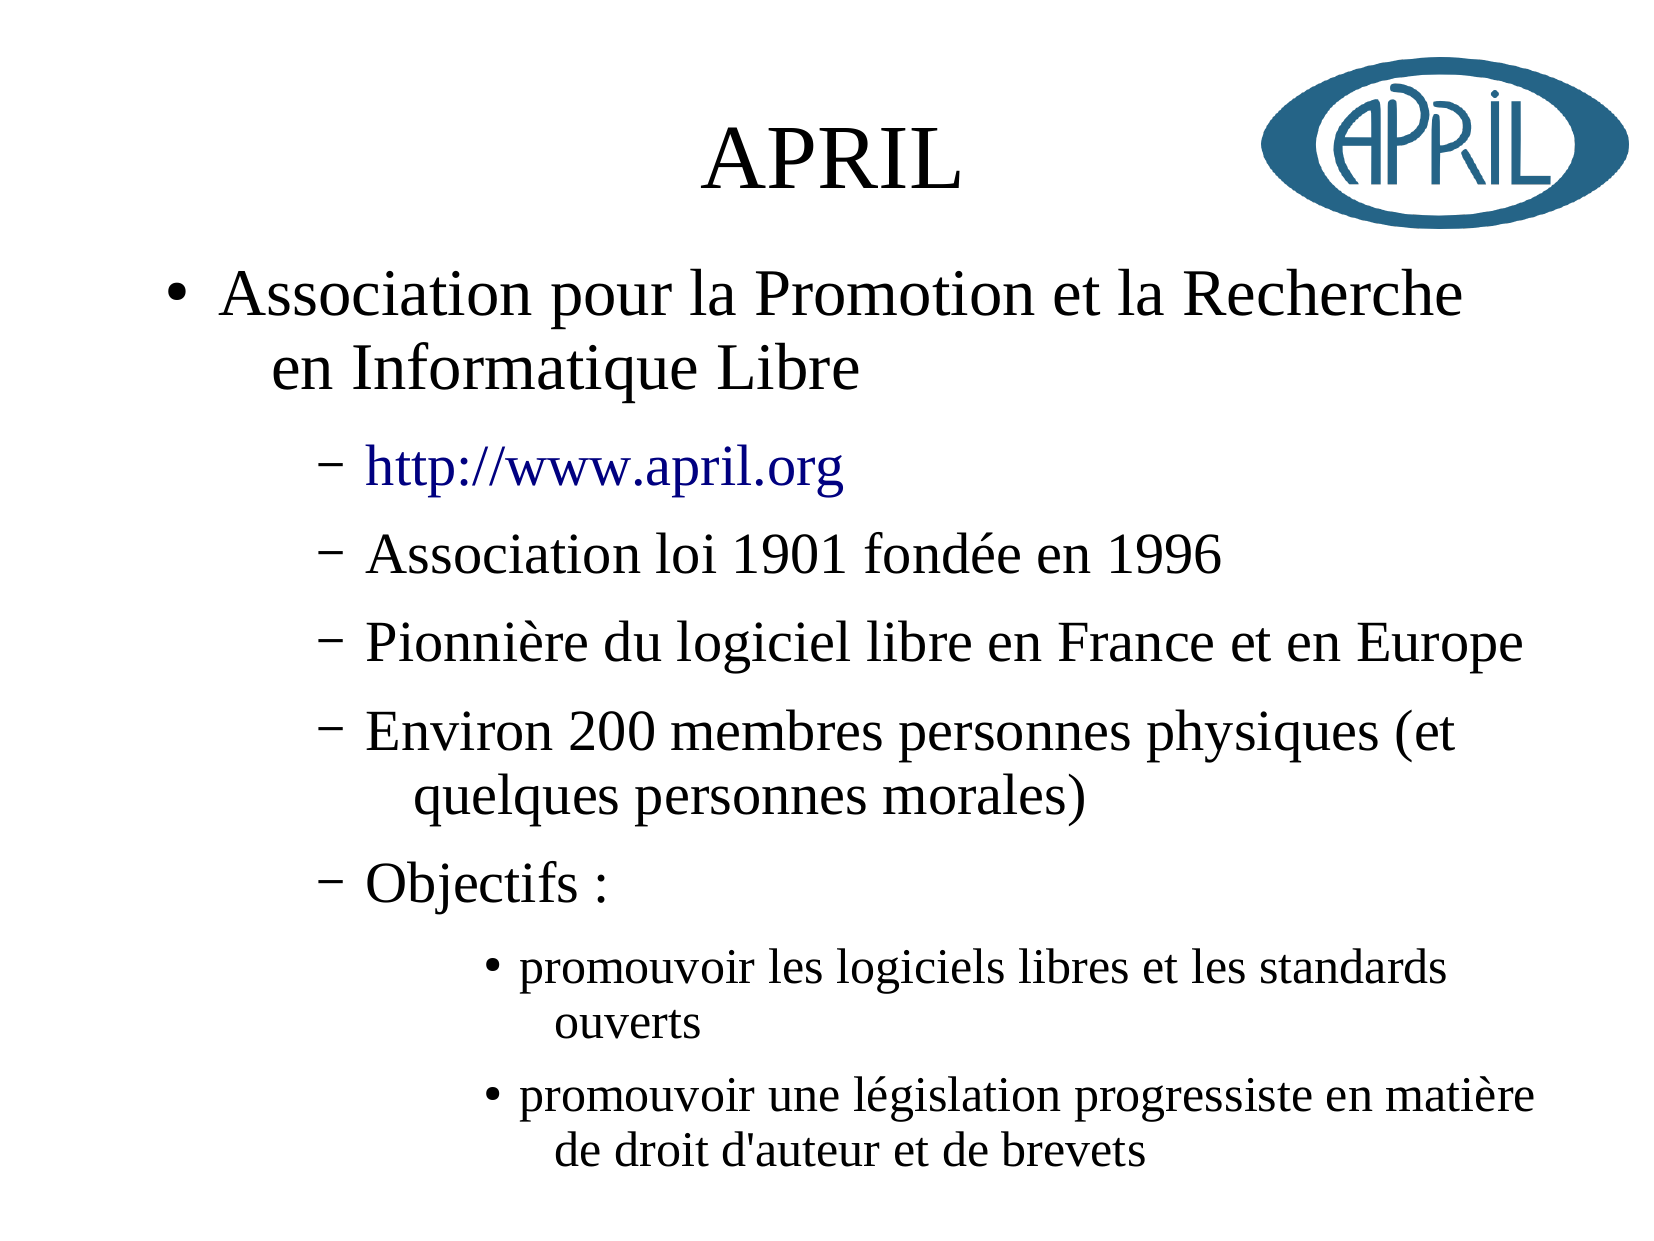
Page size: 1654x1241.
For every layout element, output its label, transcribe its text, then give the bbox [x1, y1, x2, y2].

picture [1539, 57, 1629, 229]
list Association pour la Promotion et la Recherche en Informatique Libre http://www.april.org Association loi 1901 fondée en 1996 Pionnière du logiciel libre en France et en Europe Environ 200 membres personnes physiques (et quelques personnes morales) Objectifs : promouvoir les logiciels libres et les standards ouverts promouvoir une législation progressiste en matière de droit d'auteur et de brevets [129, 255, 1542, 1188]
title APRIL [126, 54, 1539, 262]
